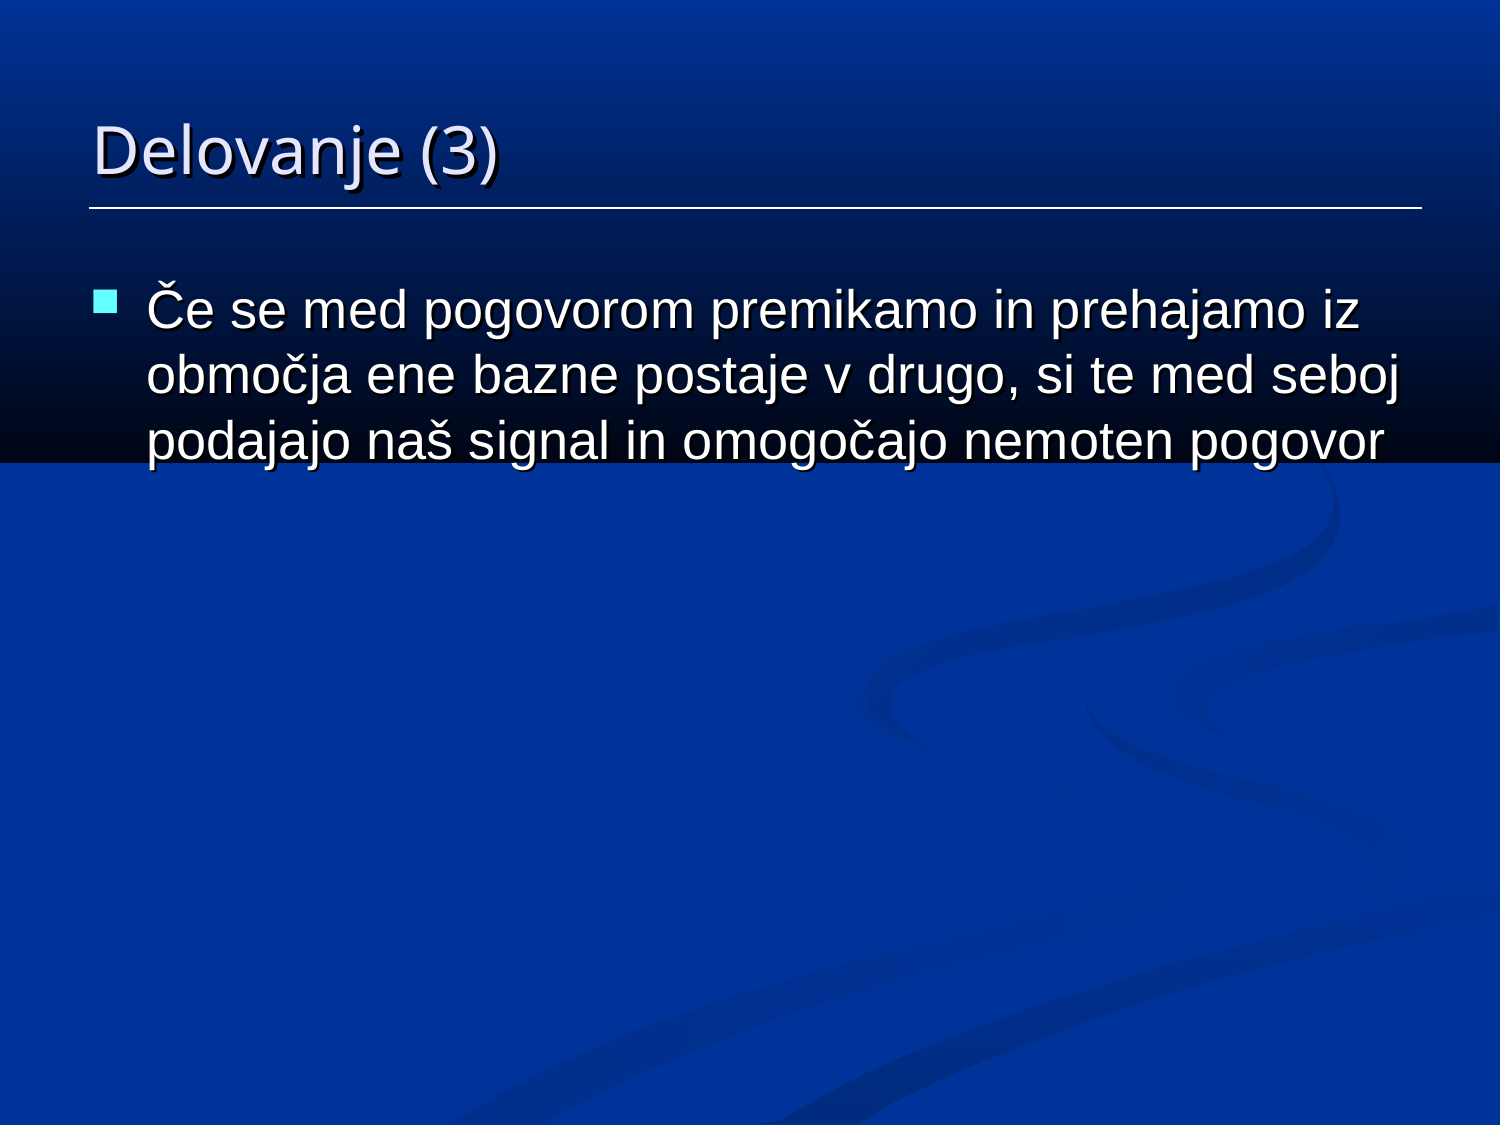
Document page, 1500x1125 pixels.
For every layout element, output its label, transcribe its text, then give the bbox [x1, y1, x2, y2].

text_box Delovanje (3) [76, 54, 1352, 242]
list Če se med pogovorom premikamo in prehajamo iz območja ene bazne postaje v drugo, si te med seboj podajajo naš signal in omogočajo nemoten pogovor [75, 267, 1426, 1071]
